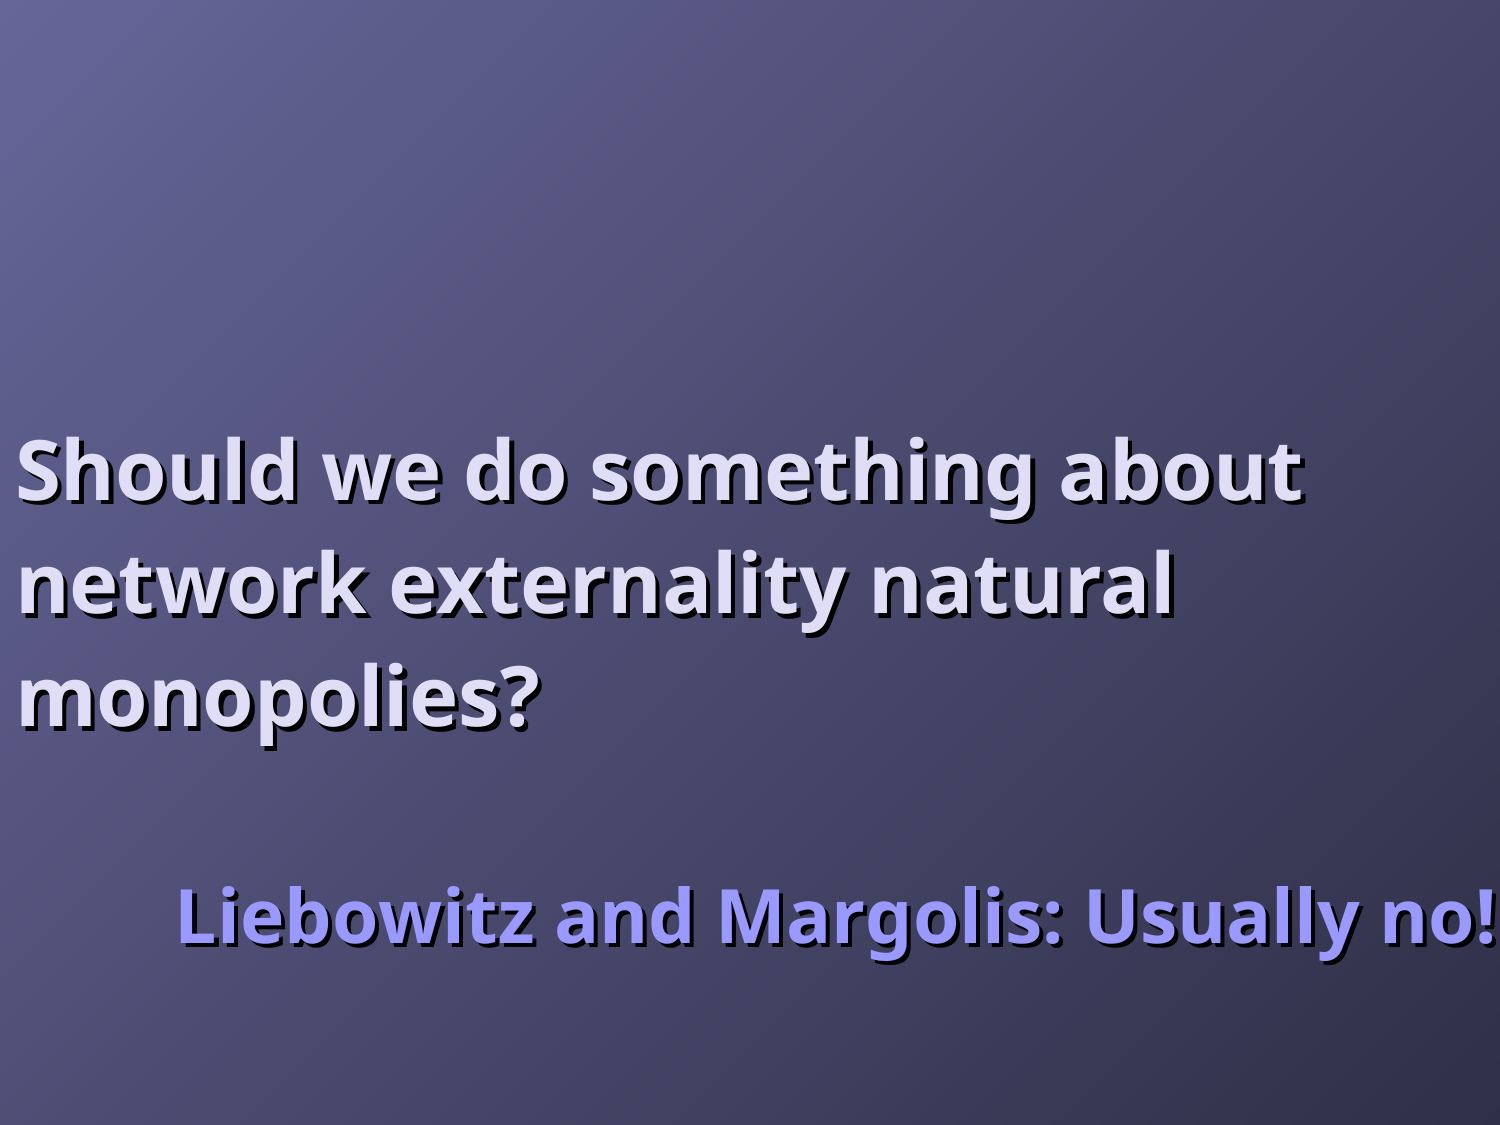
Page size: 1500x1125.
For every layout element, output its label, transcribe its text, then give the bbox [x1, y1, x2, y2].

title Should we do something about network externality natural monopolies? [0, 423, 1500, 739]
text_box Liebowitz and Margolis: Usually no! [160, 870, 1500, 968]
